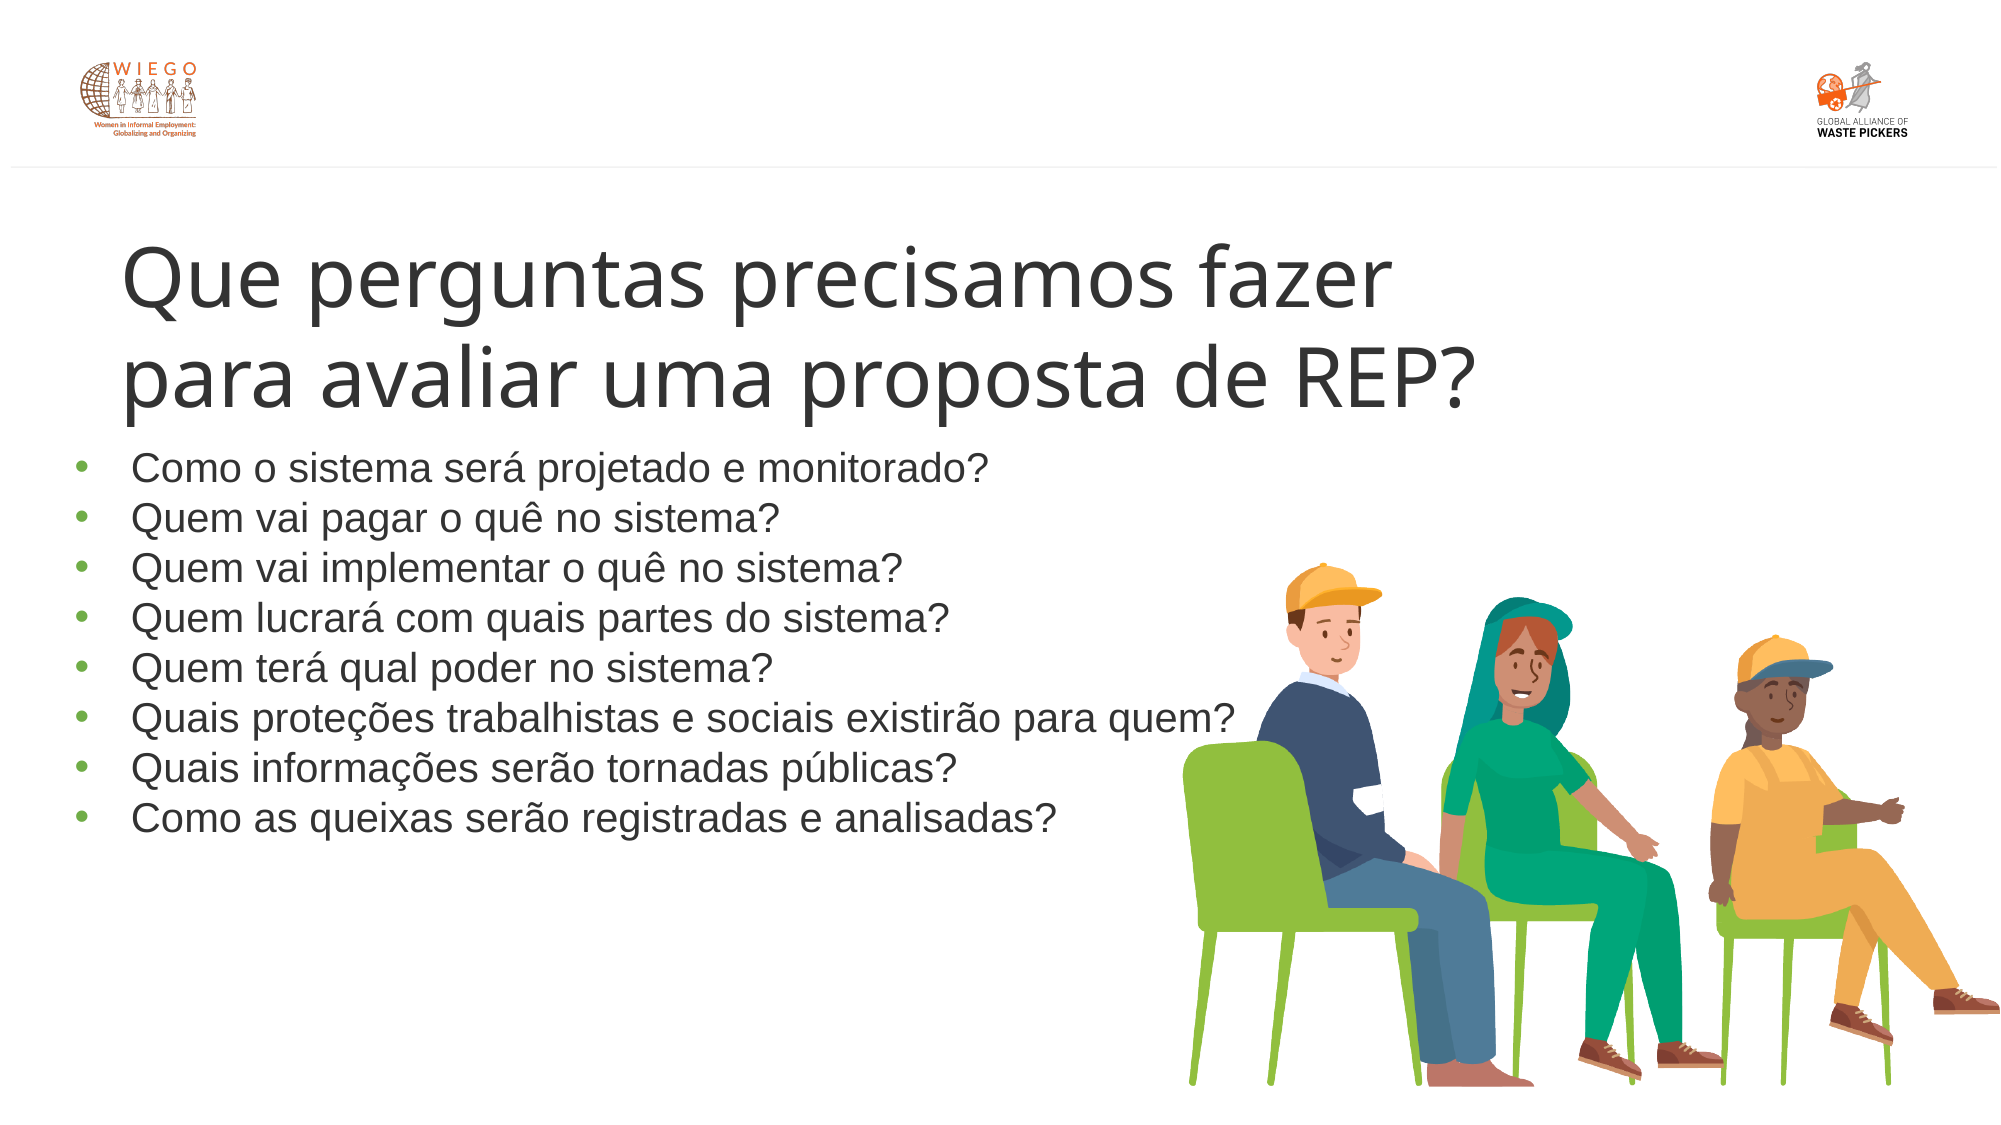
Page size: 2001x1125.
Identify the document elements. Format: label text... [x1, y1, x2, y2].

text_box Que perguntas precisamos fazer para avaliar uma proposta de REP? [105, 216, 1997, 432]
text_box Como o sistema será projetado e monitorado? Quem vai pagar o quê no sistema? Quem vai implementar o quê no sistema? Quem lucrará com quais partes do sistema? Quem terá qual poder no sistema? Quais proteções trabalhistas e sociais existirão para quem? Quais informações serão tornadas públicas? Como as queixas serão registradas e analisadas? [59, 433, 1700, 849]
picture [1817, 62, 1908, 137]
picture [80, 62, 196, 137]
picture [1182, 562, 2000, 1087]
